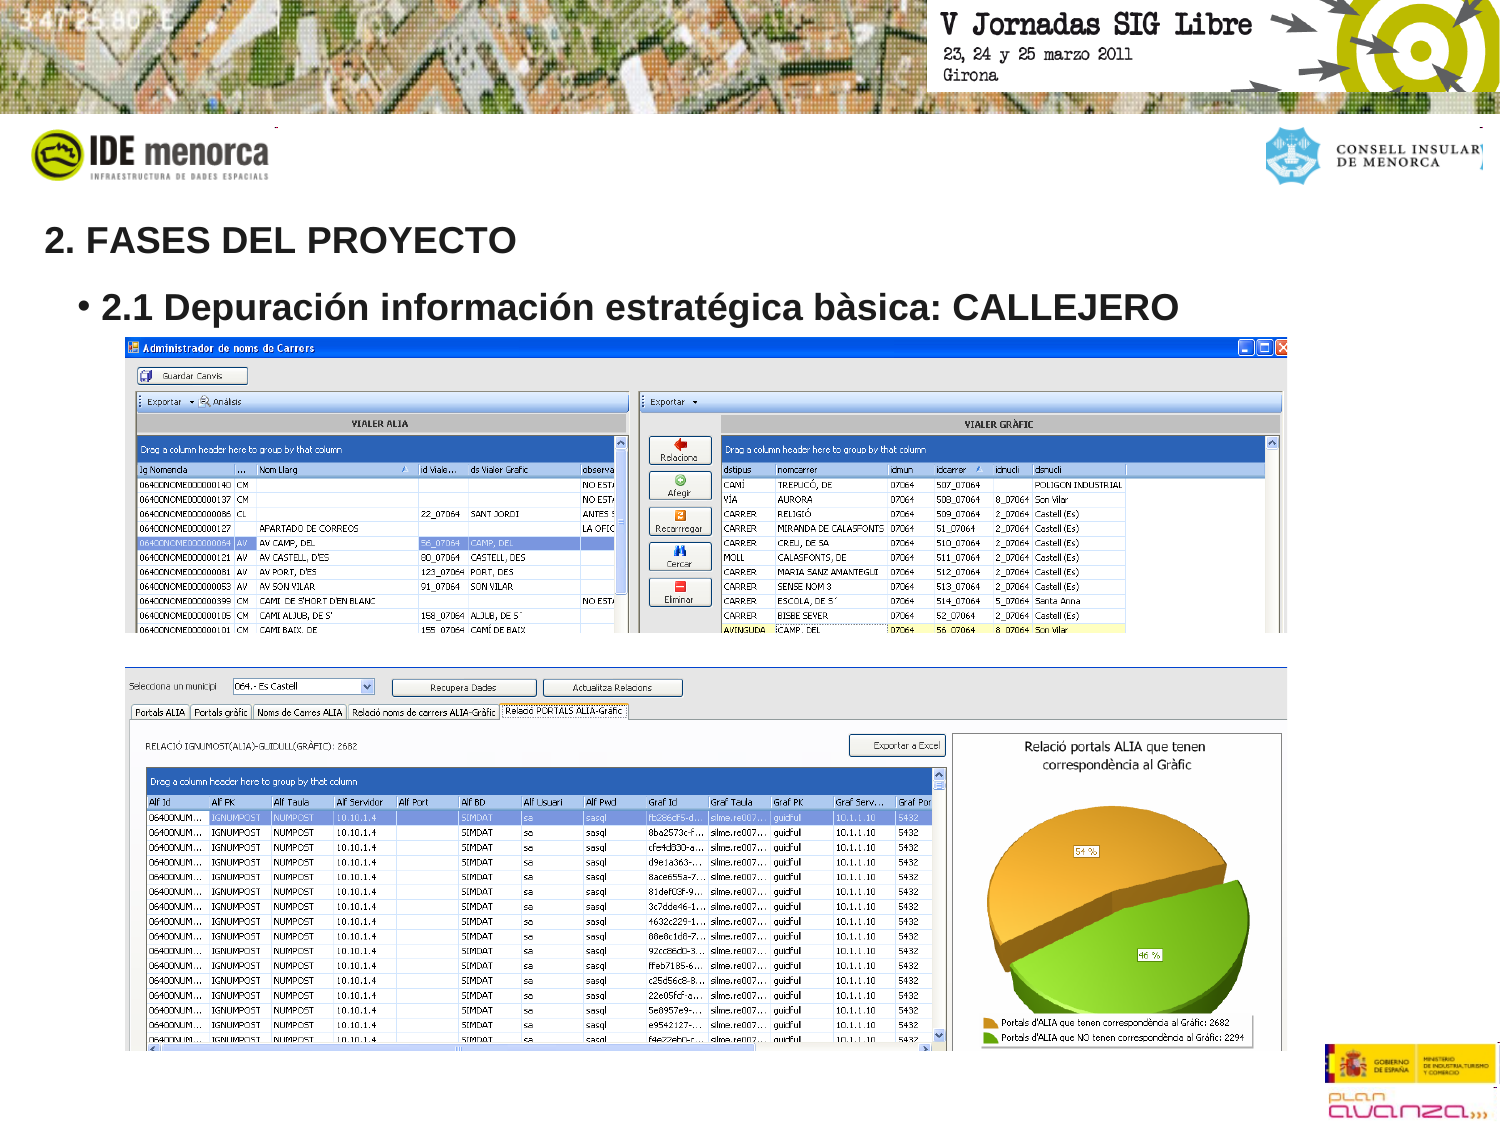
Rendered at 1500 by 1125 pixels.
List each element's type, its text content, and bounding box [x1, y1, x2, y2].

picture [29, 127, 278, 185]
chart [125, 667, 1288, 1052]
text_box 2. FASES DEL PROYECTO [29, 207, 533, 269]
text_box 2.1 Depuración información estratégica bàsica: CALLEJERO [62, 274, 1196, 336]
picture [1325, 1042, 1500, 1085]
chart [125, 337, 1288, 633]
picture [1328, 1087, 1497, 1125]
picture [0, 0, 1500, 114]
picture [1266, 127, 1483, 185]
